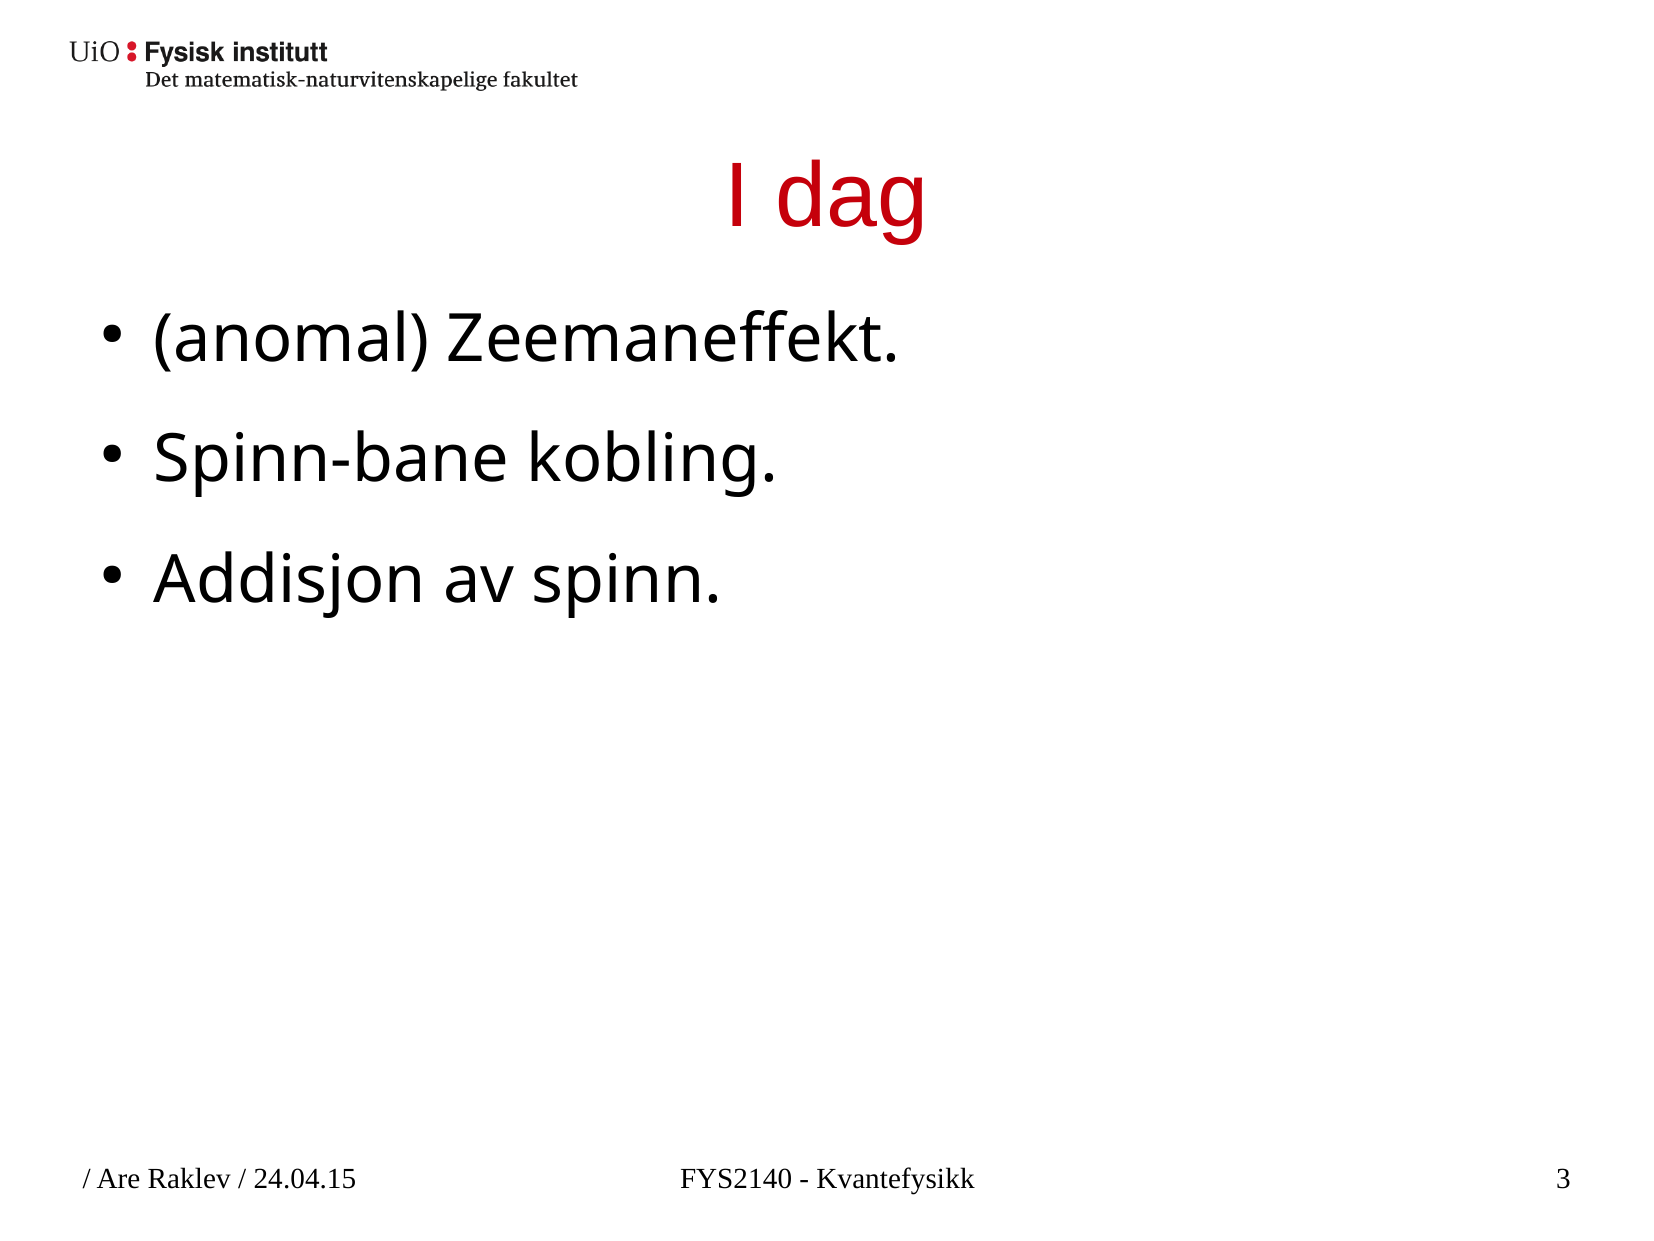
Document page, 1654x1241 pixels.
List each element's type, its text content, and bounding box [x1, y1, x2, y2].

picture [68, 37, 581, 93]
title I dag [82, 90, 1571, 290]
list (anomal) Zeemaneffekt. Spinn-bane kobling. Addisjon av spinn. [82, 290, 1613, 1094]
